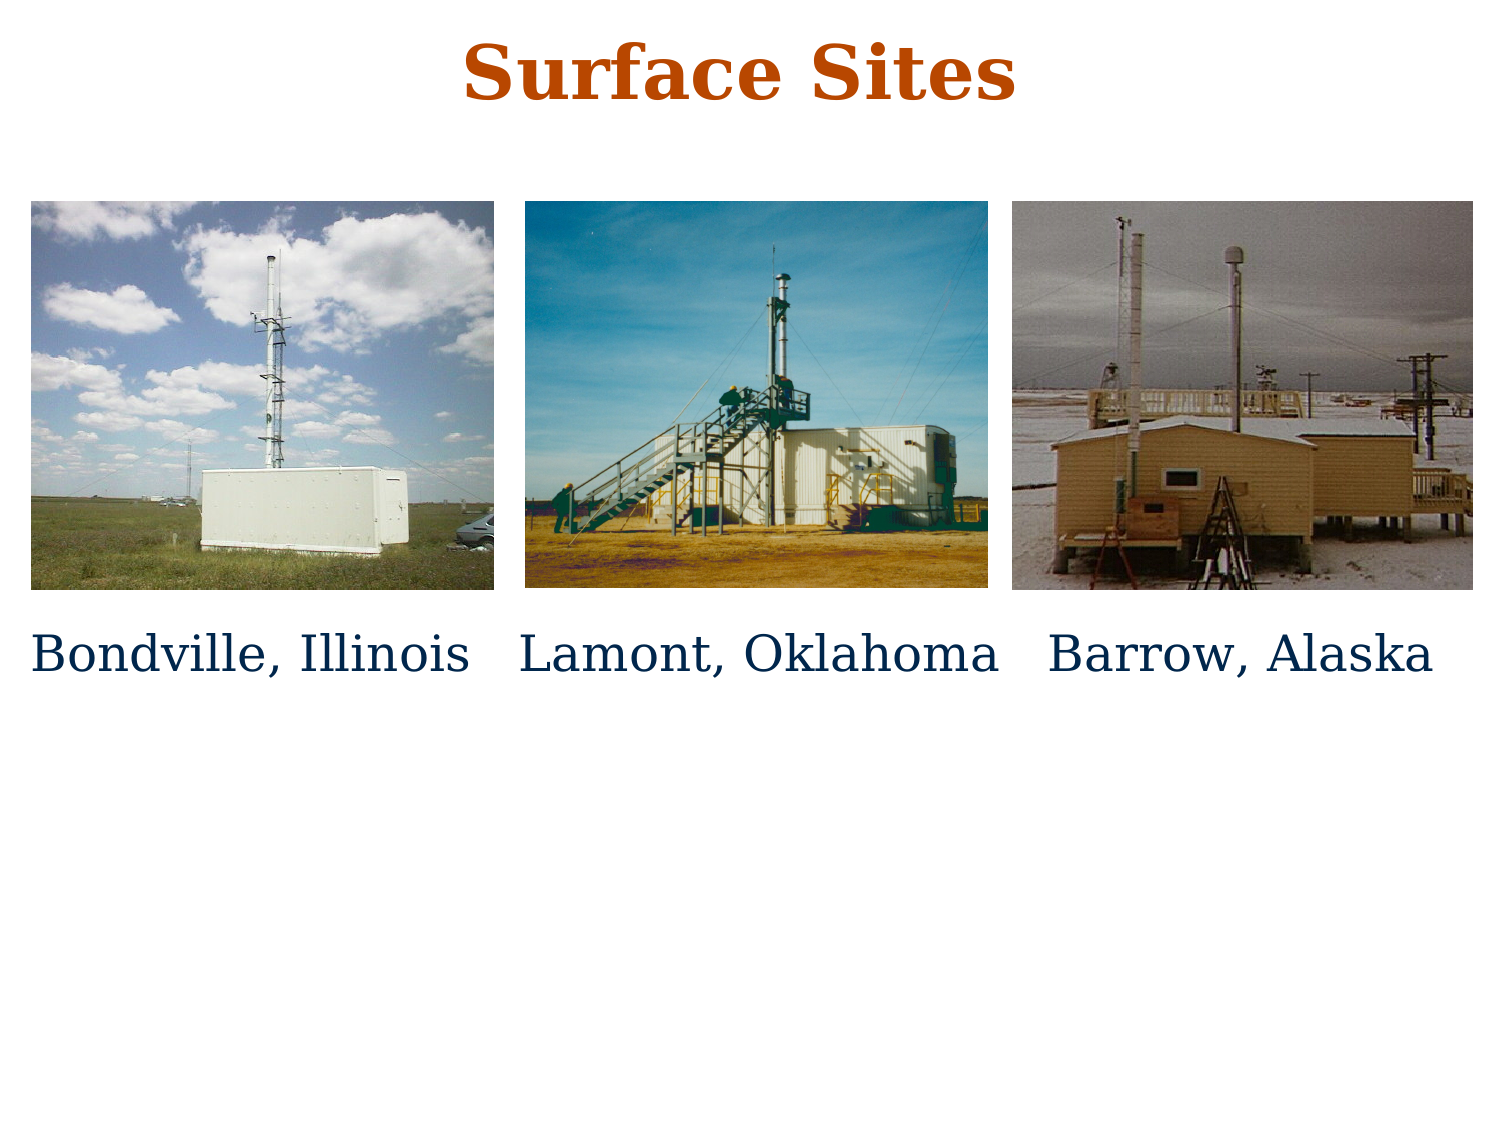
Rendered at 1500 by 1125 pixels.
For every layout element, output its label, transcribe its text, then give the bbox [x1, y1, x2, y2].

picture [1012, 201, 1473, 590]
picture [525, 201, 988, 589]
text_box Bondville, Illinois Lamont, Oklahoma Barrow, Alaska [0, 618, 1500, 692]
picture [31, 201, 494, 590]
text_box Surface Sites [41, 31, 1439, 117]
